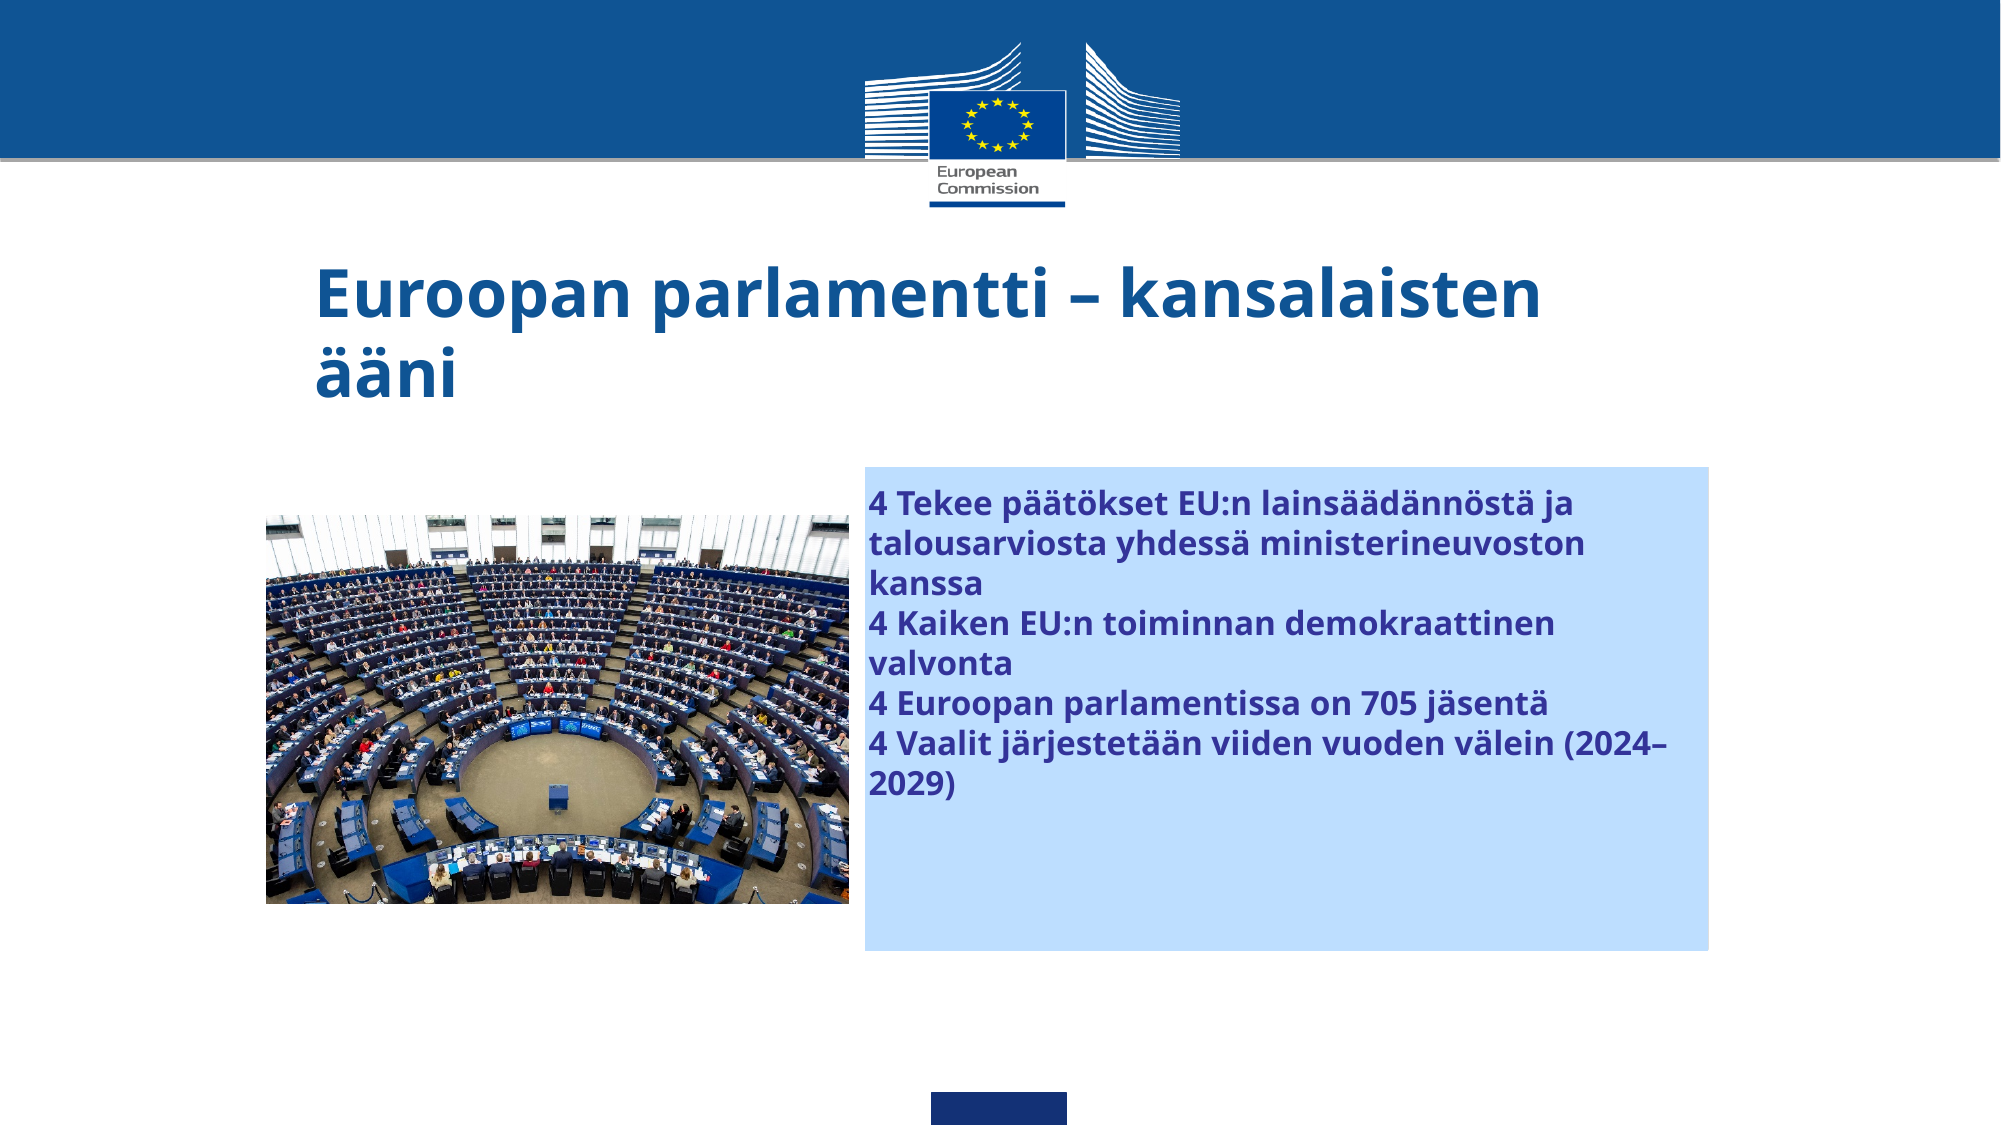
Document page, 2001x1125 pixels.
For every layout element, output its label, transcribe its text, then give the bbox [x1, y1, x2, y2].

text_box Euroopan parlamentti – kansalaisten ääni [299, 243, 1650, 398]
text_box 4 Tekee päätökset EU:n lainsäädännöstä ja talousarviosta yhdessä ministerineuvoston kanssa 4 Kaiken EU:n toiminnan demokraattinen valvonta 4 Euroopan parlamentissa on 705 jäsentä 4 Vaalit järjestetään viiden vuoden välein (2024–2029) [854, 329, 1719, 955]
picture [266, 515, 849, 904]
